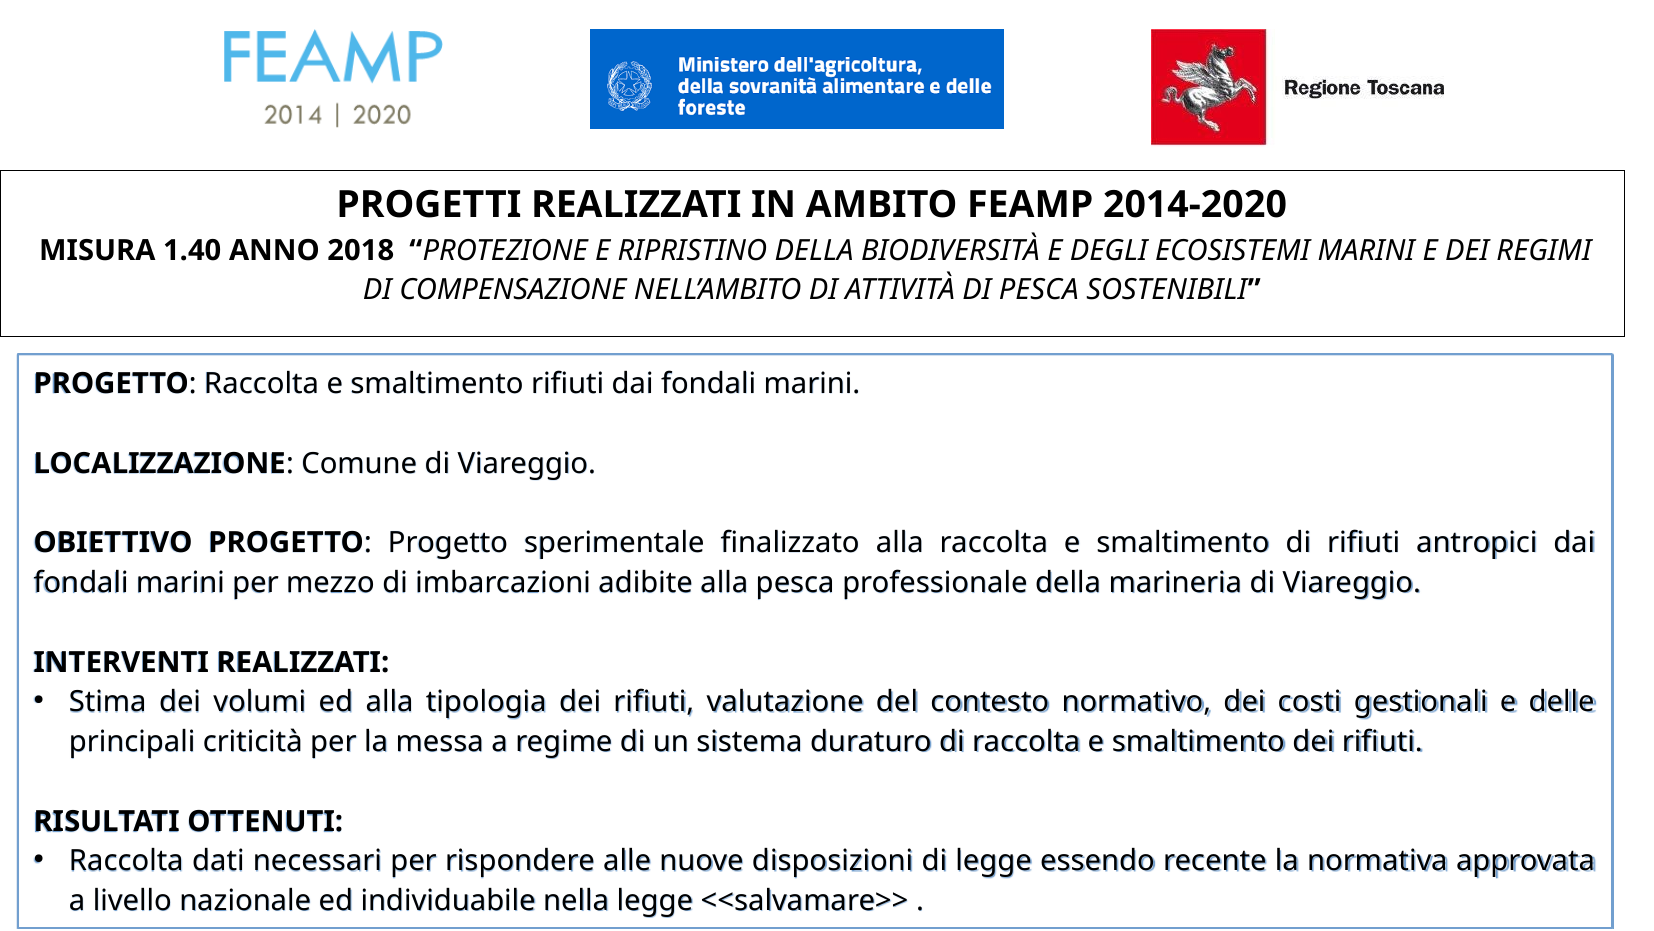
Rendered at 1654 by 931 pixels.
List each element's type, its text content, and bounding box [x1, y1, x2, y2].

picture [224, 29, 443, 128]
text_box PROGETTI REALIZZATI IN AMBITO FEAMP 2014-2020 MISURA 1.40 ANNO 2018 “PROTEZIONE E RIPRISTINO DELLA BIODIVERSITÀ E DEGLI ECOSISTEMI MARINI E DEI REGIMI DI COMPENSAZIONE NELL’AMBITO DI ATTIVITÀ DI PESCA SOSTENIBILI” [0, 170, 1625, 337]
picture [590, 29, 1004, 129]
text_box PROGETTO: Raccolta e smaltimento rifiuti dai fondali marini. LOCALIZZAZIONE: Comune di Viareggio. OBIETTIVO PROGETTO: Progetto sperimentale finalizzato alla raccolta e smaltimento di rifiuti antropici dai fondali marini per mezzo di imbarcazioni adibite alla pesca professionale della marineria di Viareggio. INTERVENTI REALIZZATI: Stima dei volumi ed alla tipologia dei rifiuti, valutazione del contesto normativo, dei costi gestionali e delle principali criticità per la messa a regime di un sistema duraturo di raccolta e smaltimento dei rifiuti. RISULTATI OTTENUTI: Raccolta dati necessari per rispondere alle nuove disposizioni di legge essendo recente la normativa approvata a livello nazionale ed individuabile nella legge <<salvamare>> . [17, 354, 1613, 865]
picture [1151, 29, 1452, 148]
